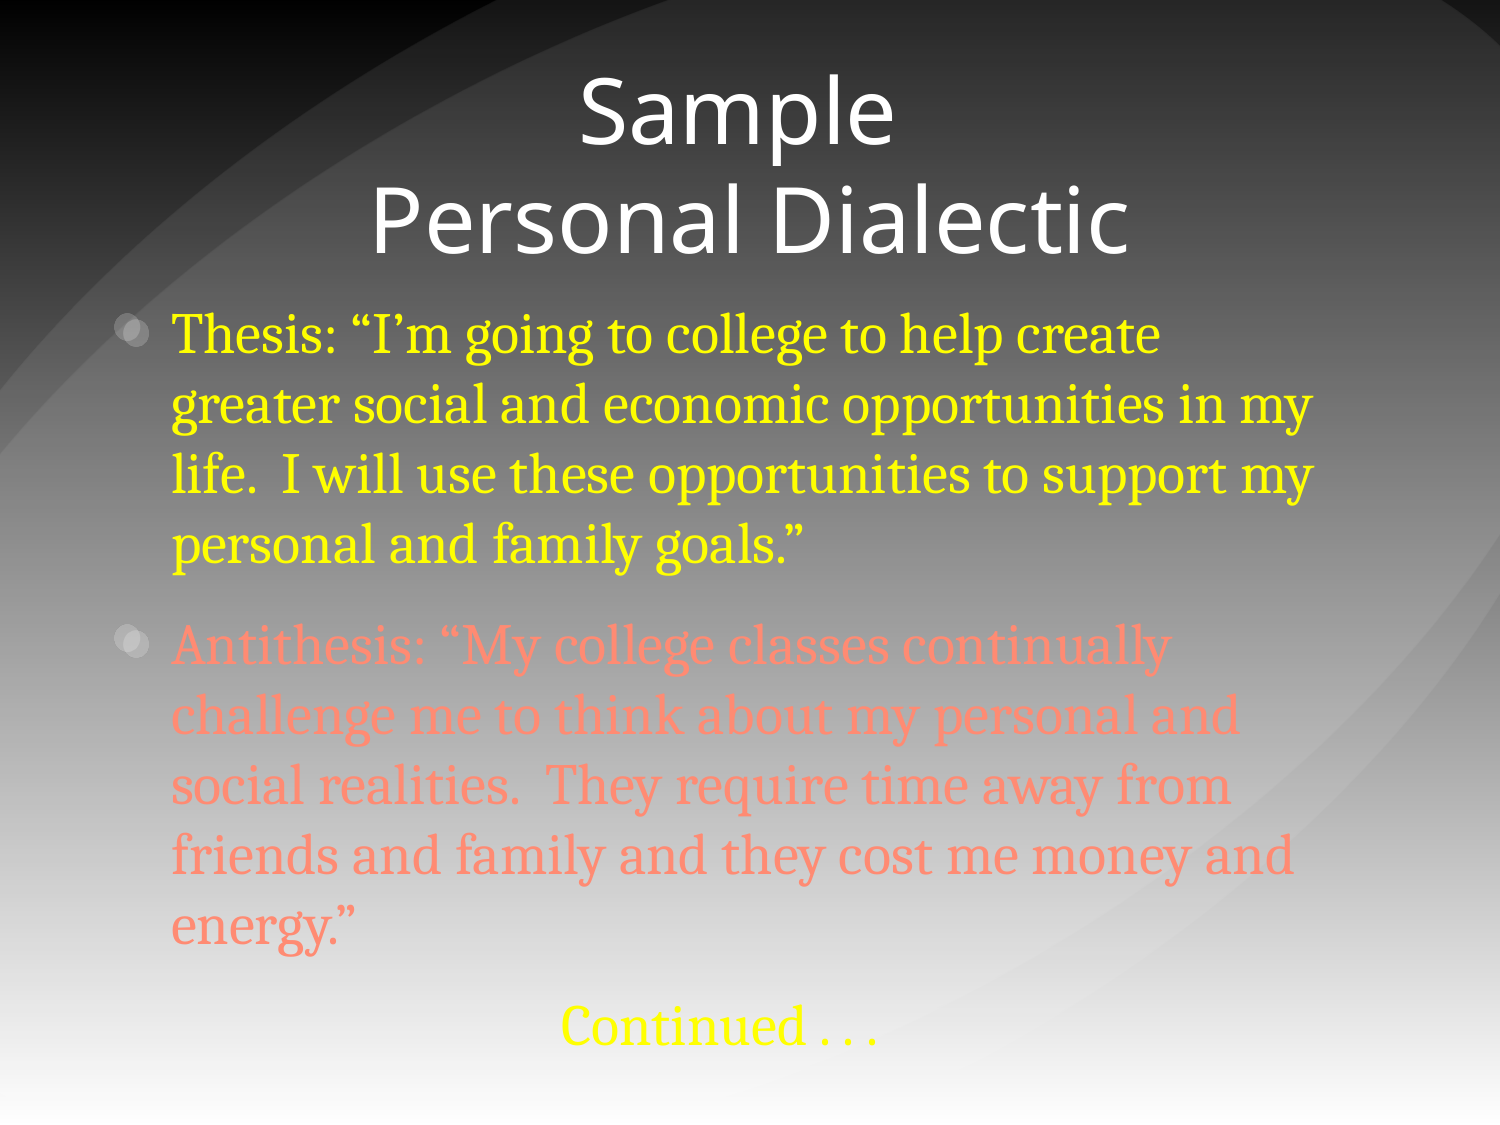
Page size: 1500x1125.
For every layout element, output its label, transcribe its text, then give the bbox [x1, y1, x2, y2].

picture [0, 0, 1500, 1125]
list Thesis: “I’m going to college to help create greater social and economic opportunities in my life. I will use these opportunities to support my personal and family goals.” Antithesis: “My college classes continually challenge me to think about my personal and social realities. They require time away from friends and family and they cost me money and energy.” Continued . . . [99, 287, 1350, 1050]
title Sample Personal Dialectic [283, 45, 1216, 287]
